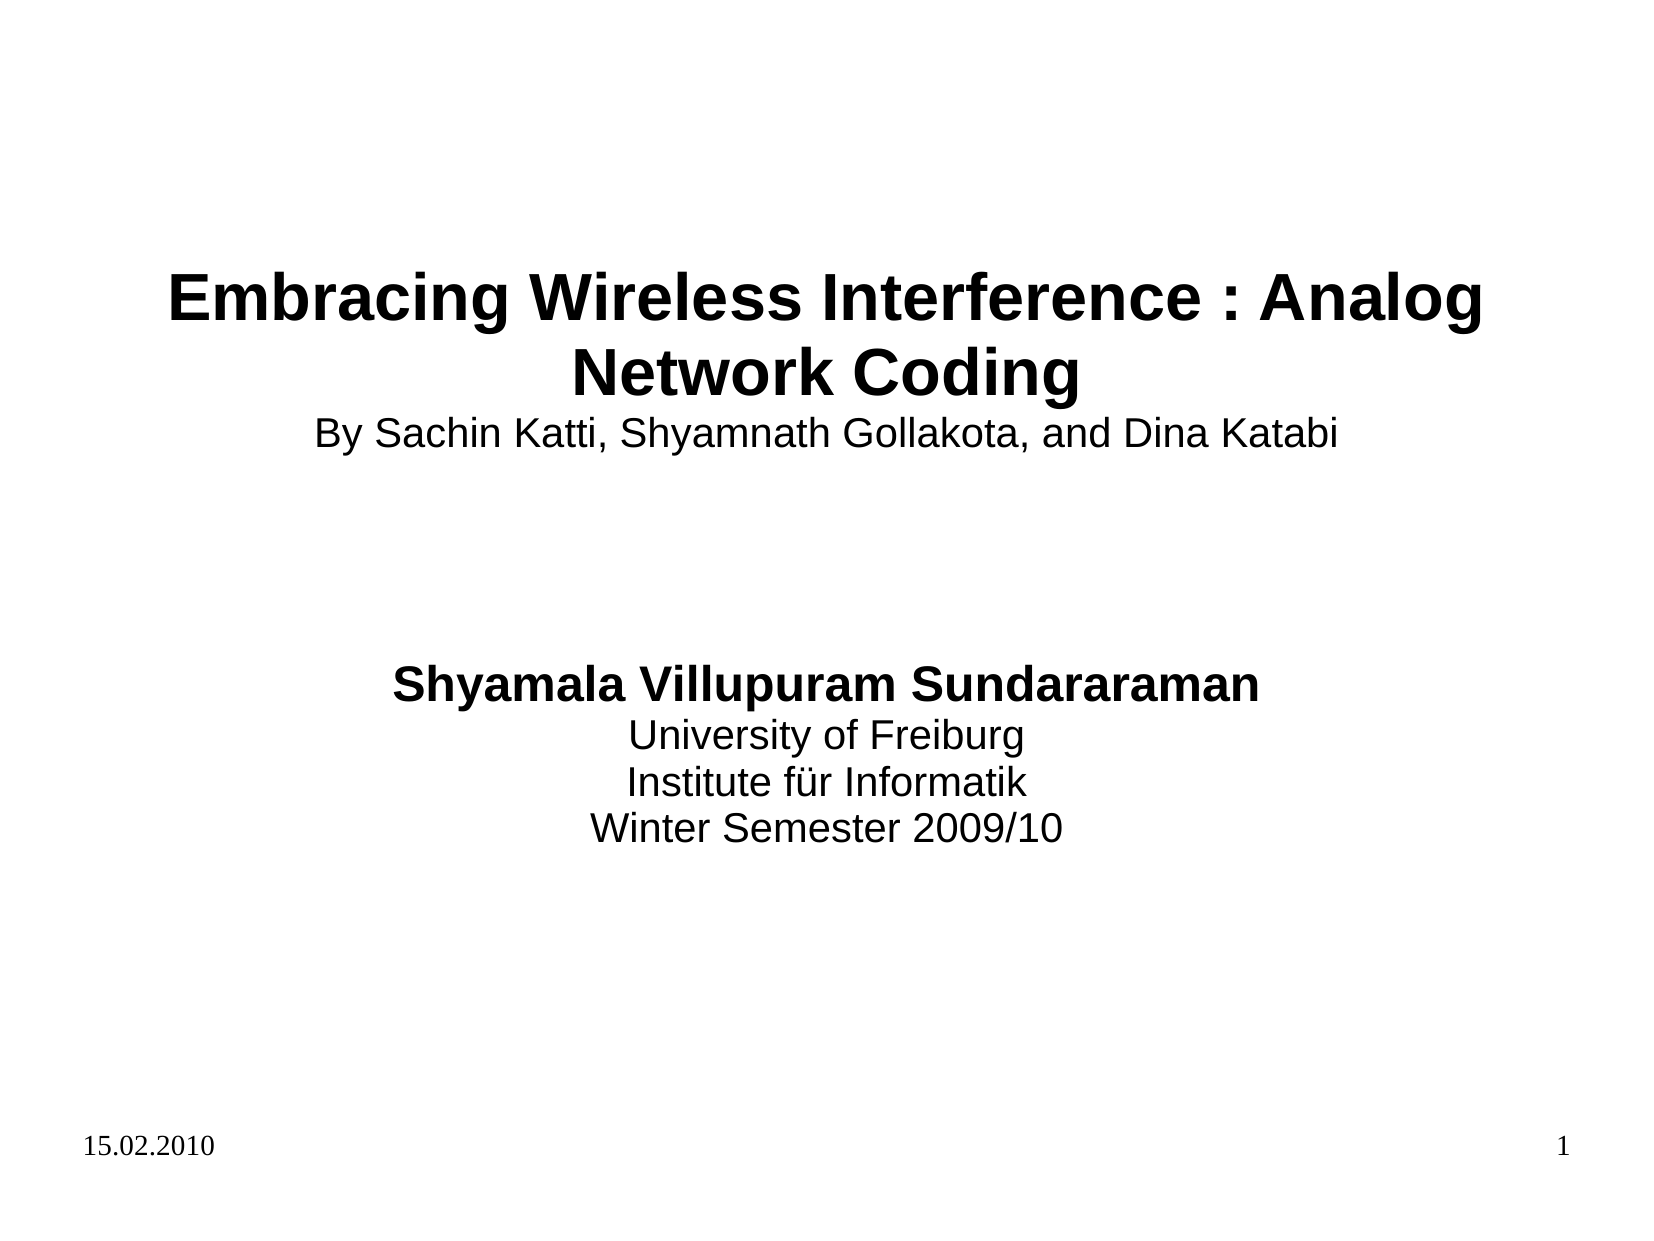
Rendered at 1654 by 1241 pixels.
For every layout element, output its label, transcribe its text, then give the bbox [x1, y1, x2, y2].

subtitle Embracing Wireless Interference : Analog Network Coding By Sachin Katti, Shyamnath Gollakota, and Dina Katabi Shyamala Villupuram Sundararaman University of Freiburg Institute für Informatik Winter Semester 2009/10 [82, 56, 1571, 1102]
